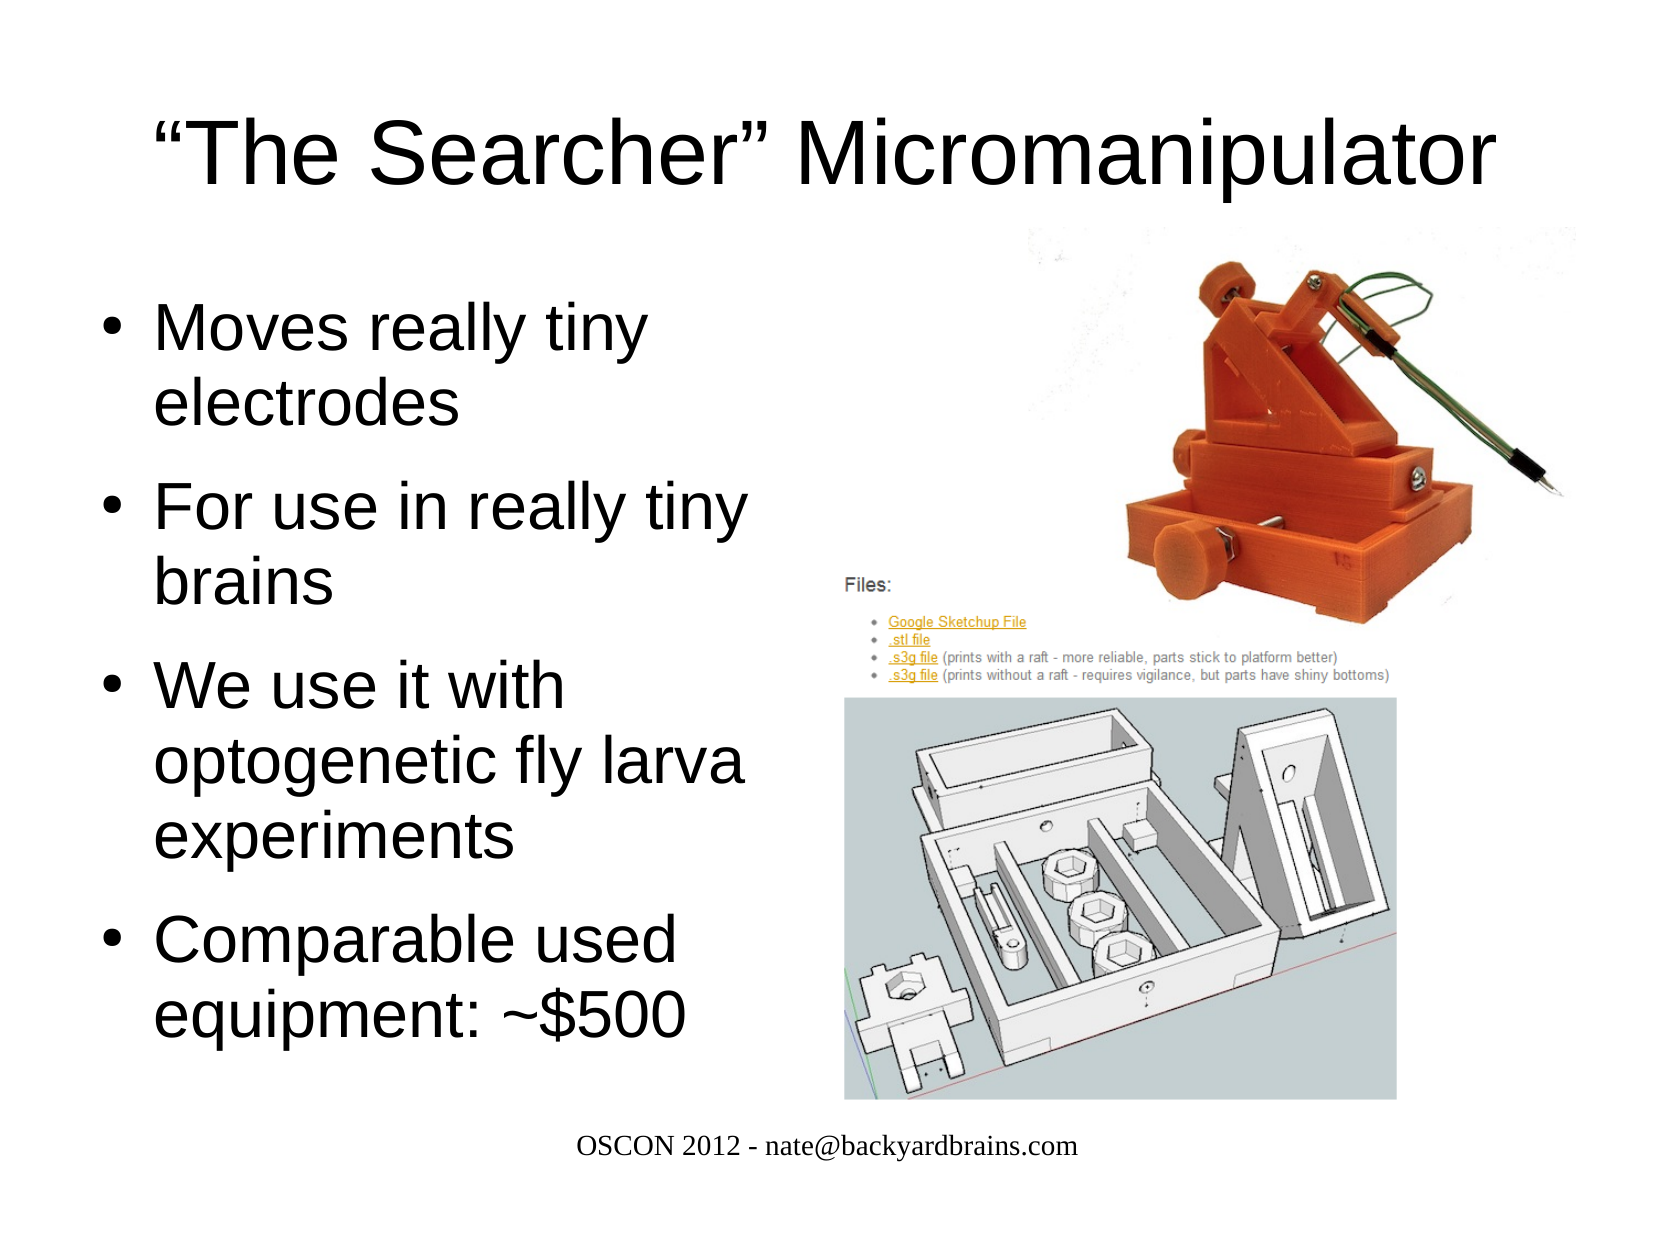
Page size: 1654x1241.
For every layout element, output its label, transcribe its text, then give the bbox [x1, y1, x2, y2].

list Moves really tiny electrodes For use in really tiny brains We use it with optogenetic fly larva experiments Comparable used equipment: ~$500 [82, 290, 809, 1052]
picture [830, 227, 1576, 1126]
title “The Searcher” Micromanipulator [82, 49, 1571, 257]
